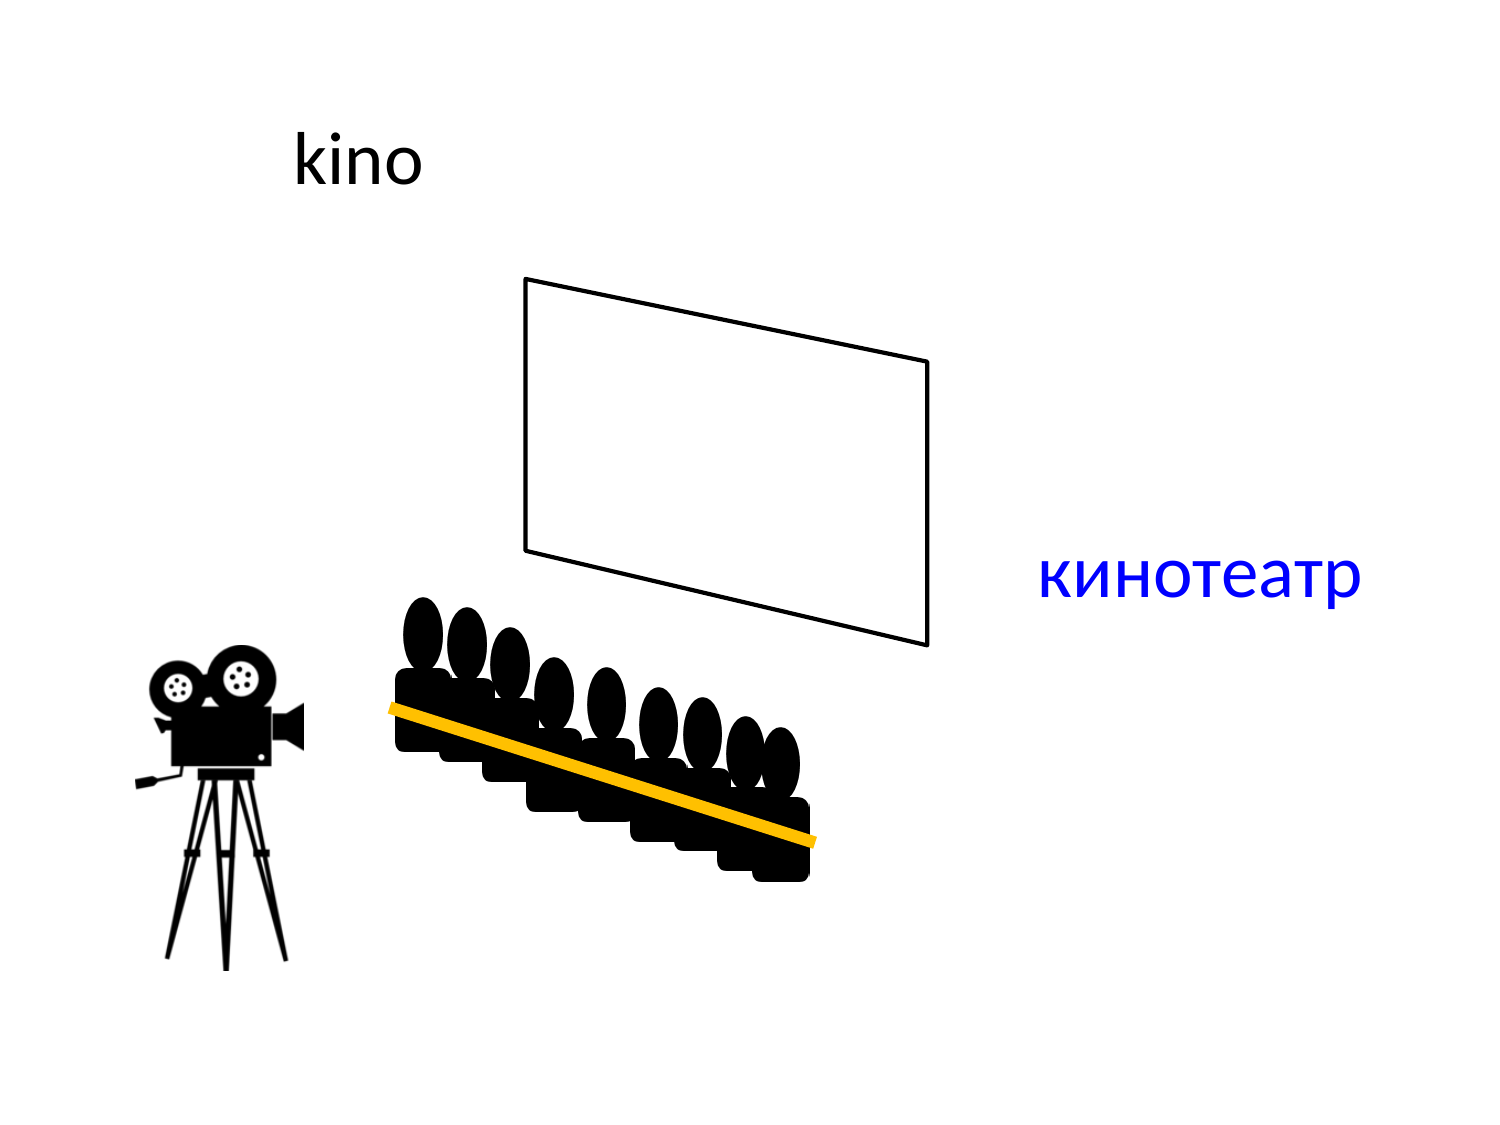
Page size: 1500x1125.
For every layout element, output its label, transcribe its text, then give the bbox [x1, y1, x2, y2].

picture [395, 597, 810, 834]
text_box кинотеатр [1023, 515, 1379, 621]
text_box [525, 278, 928, 646]
picture [135, 645, 304, 971]
text_box kino [278, 101, 439, 208]
picture [395, 717, 810, 882]
